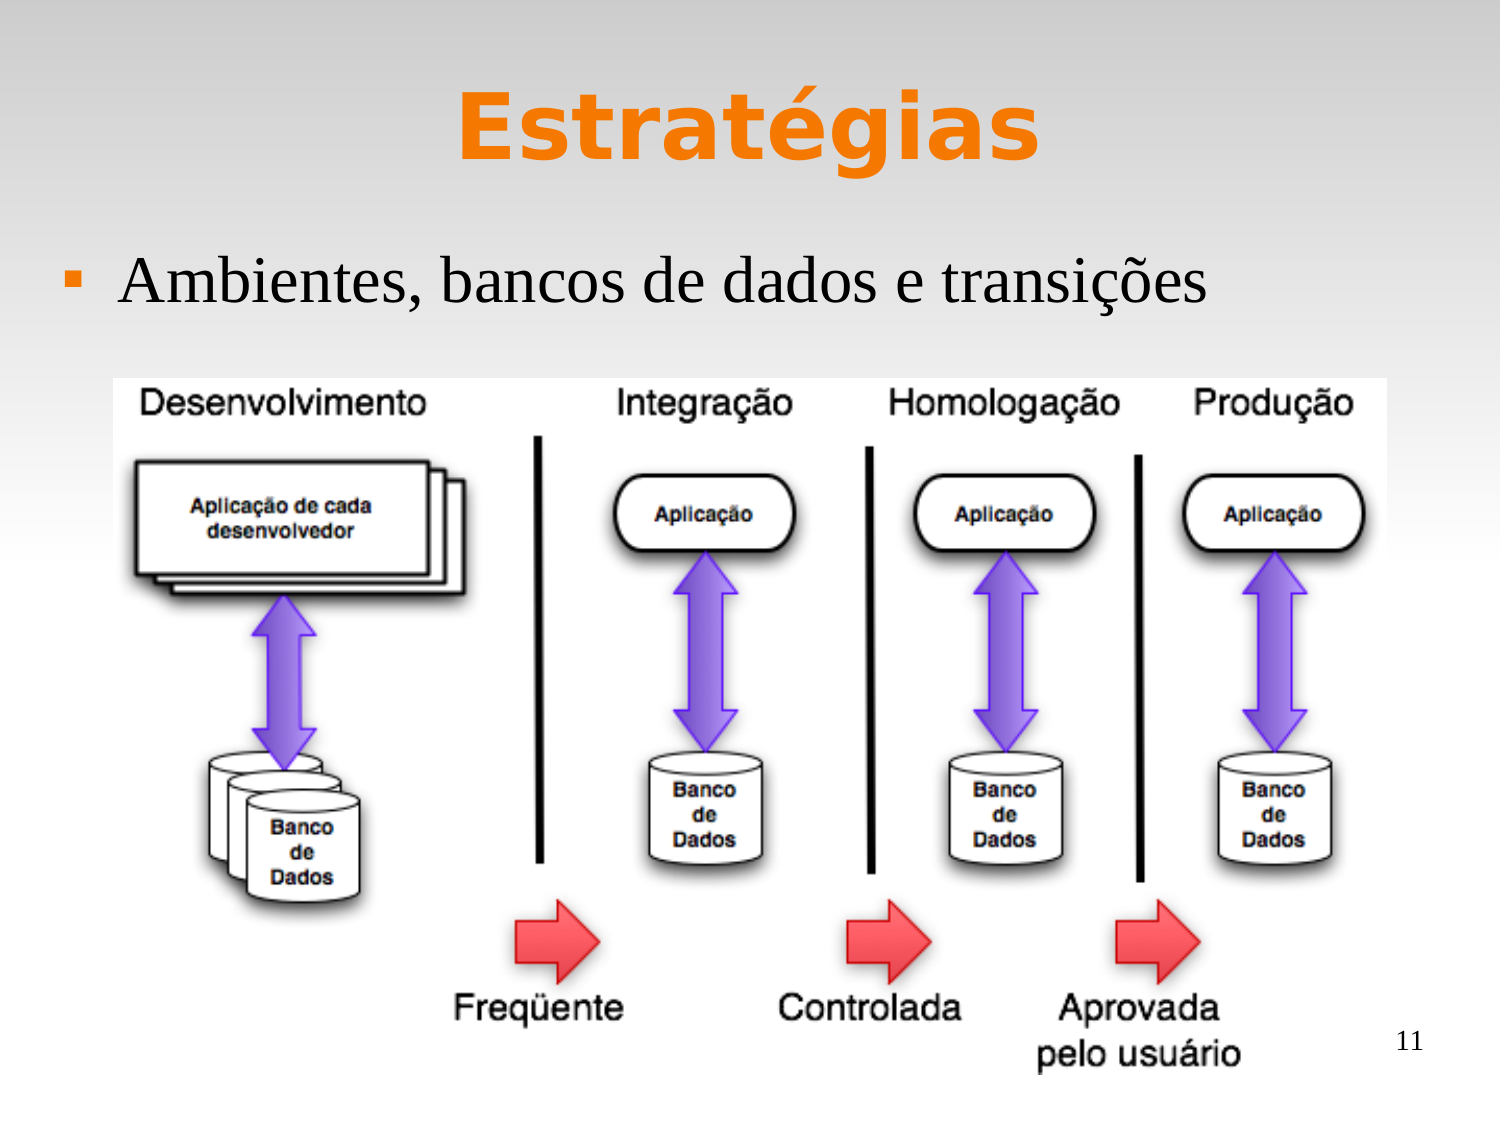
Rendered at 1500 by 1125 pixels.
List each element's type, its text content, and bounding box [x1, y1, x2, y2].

picture [113, 378, 1387, 1075]
title Estratégias [29, 38, 1469, 218]
list Ambientes, bancos de dados e transições [29, 243, 1469, 1072]
